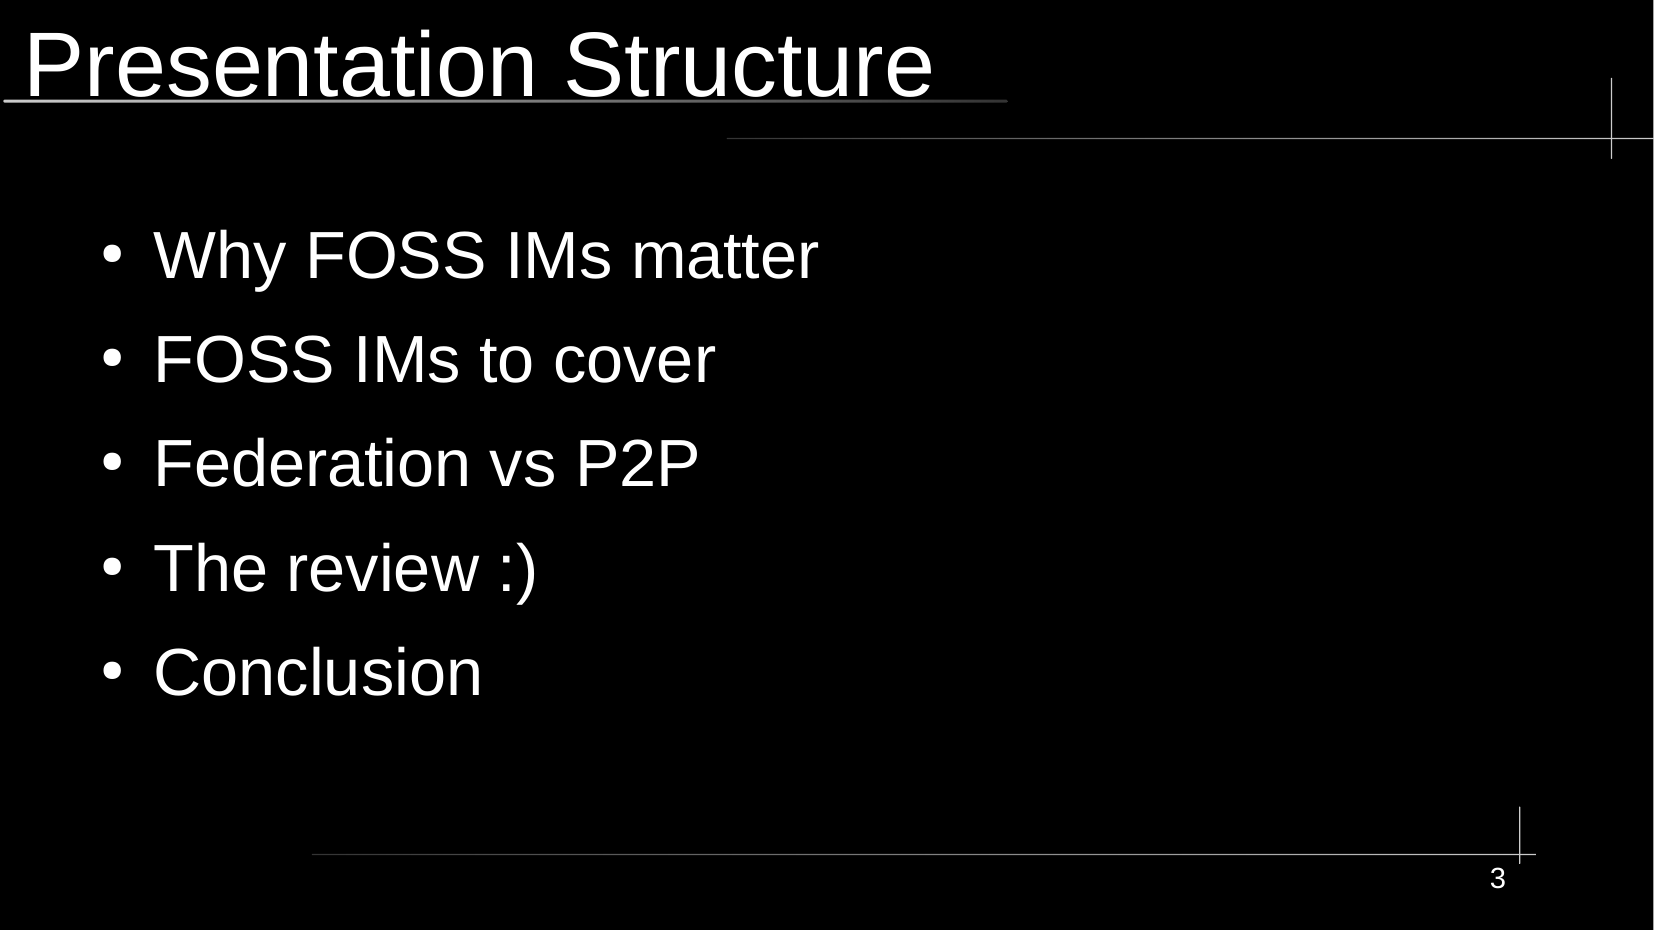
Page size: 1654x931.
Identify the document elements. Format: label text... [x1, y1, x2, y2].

list Why FOSS IMs matter FOSS IMs to cover Federation vs P2P The review :) Conclusion [82, 217, 1571, 758]
title Presentation Structure [23, 11, 1589, 119]
